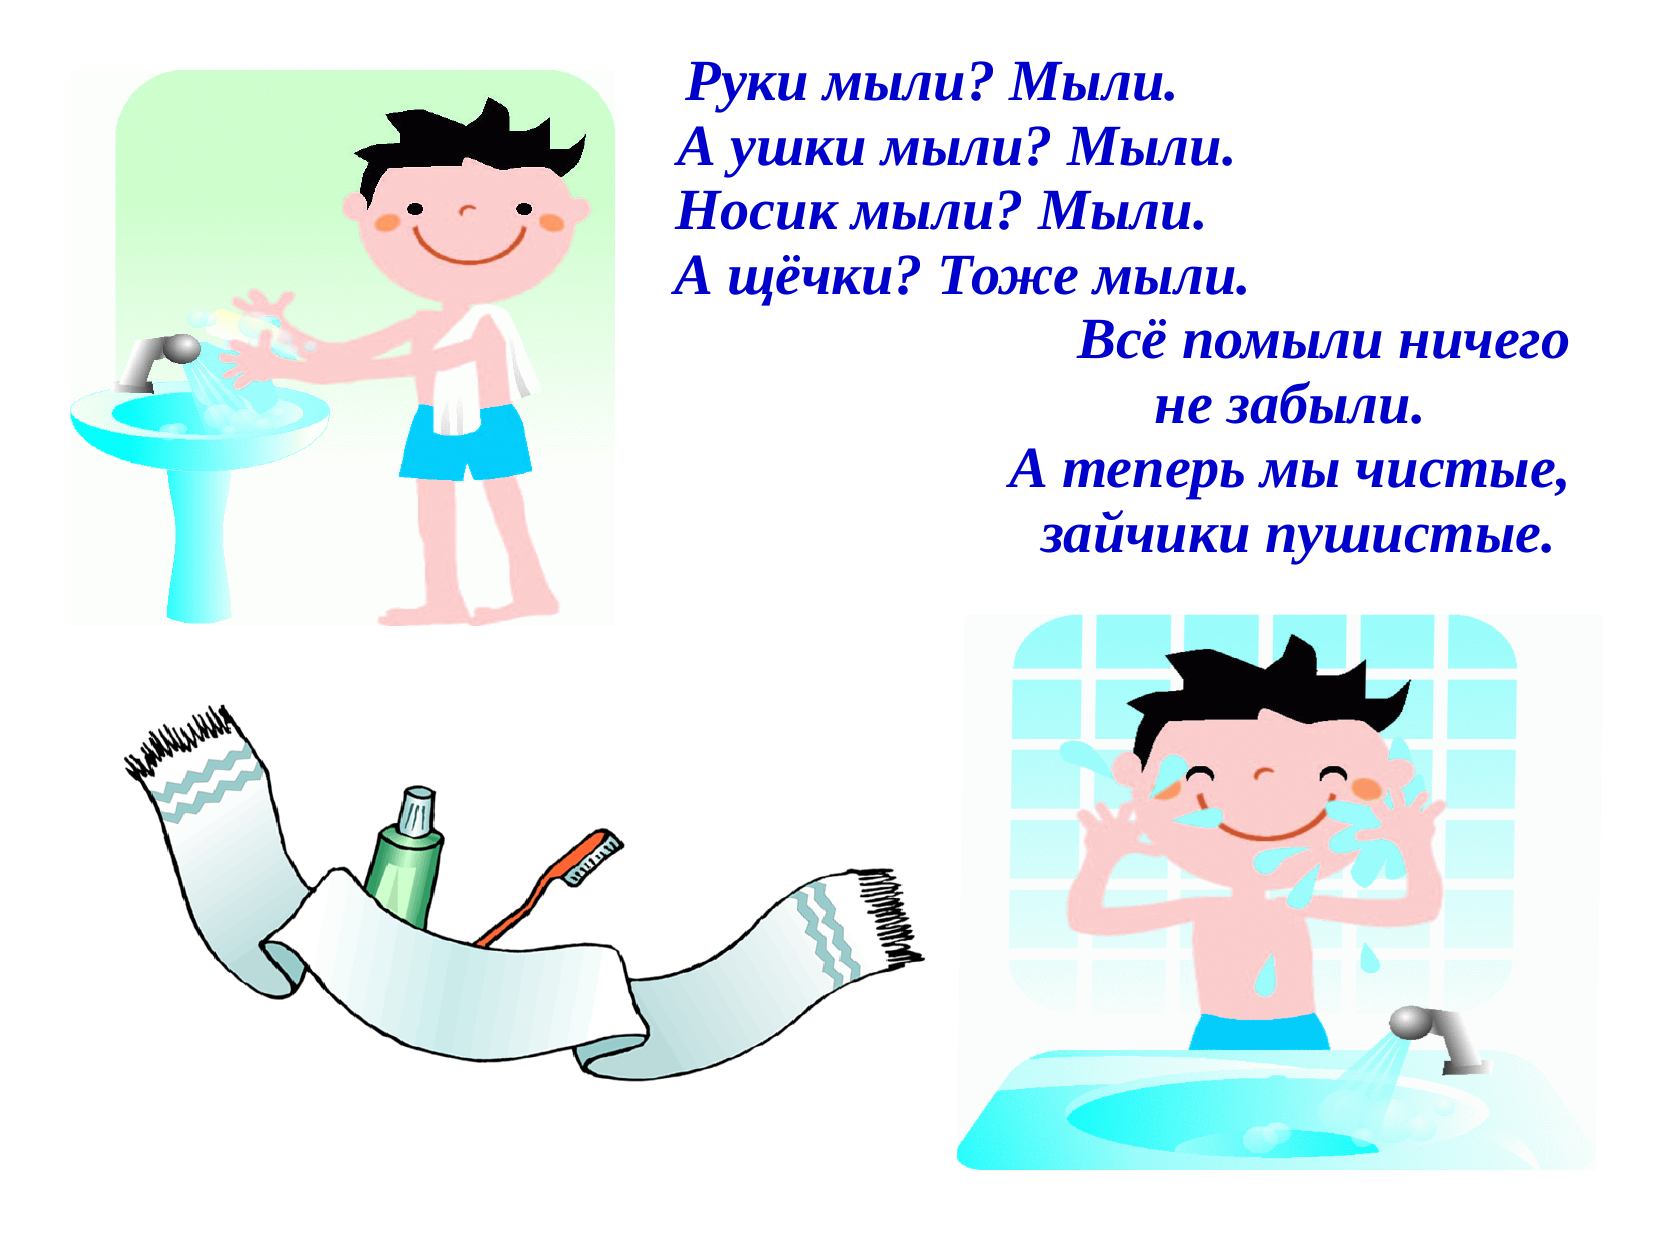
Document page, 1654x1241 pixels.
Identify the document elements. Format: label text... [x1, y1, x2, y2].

picture [956, 614, 1603, 1170]
picture [70, 70, 615, 626]
picture [106, 684, 934, 1111]
title Руки мыли? Мыли. А ушки мыли? Мыли. Носик мыли? Мыли. А щёчки? Тоже мыли. Всё помыли ничего не забыли. А теперь мы чистые, зайчики пушистые. [82, 23, 1571, 590]
